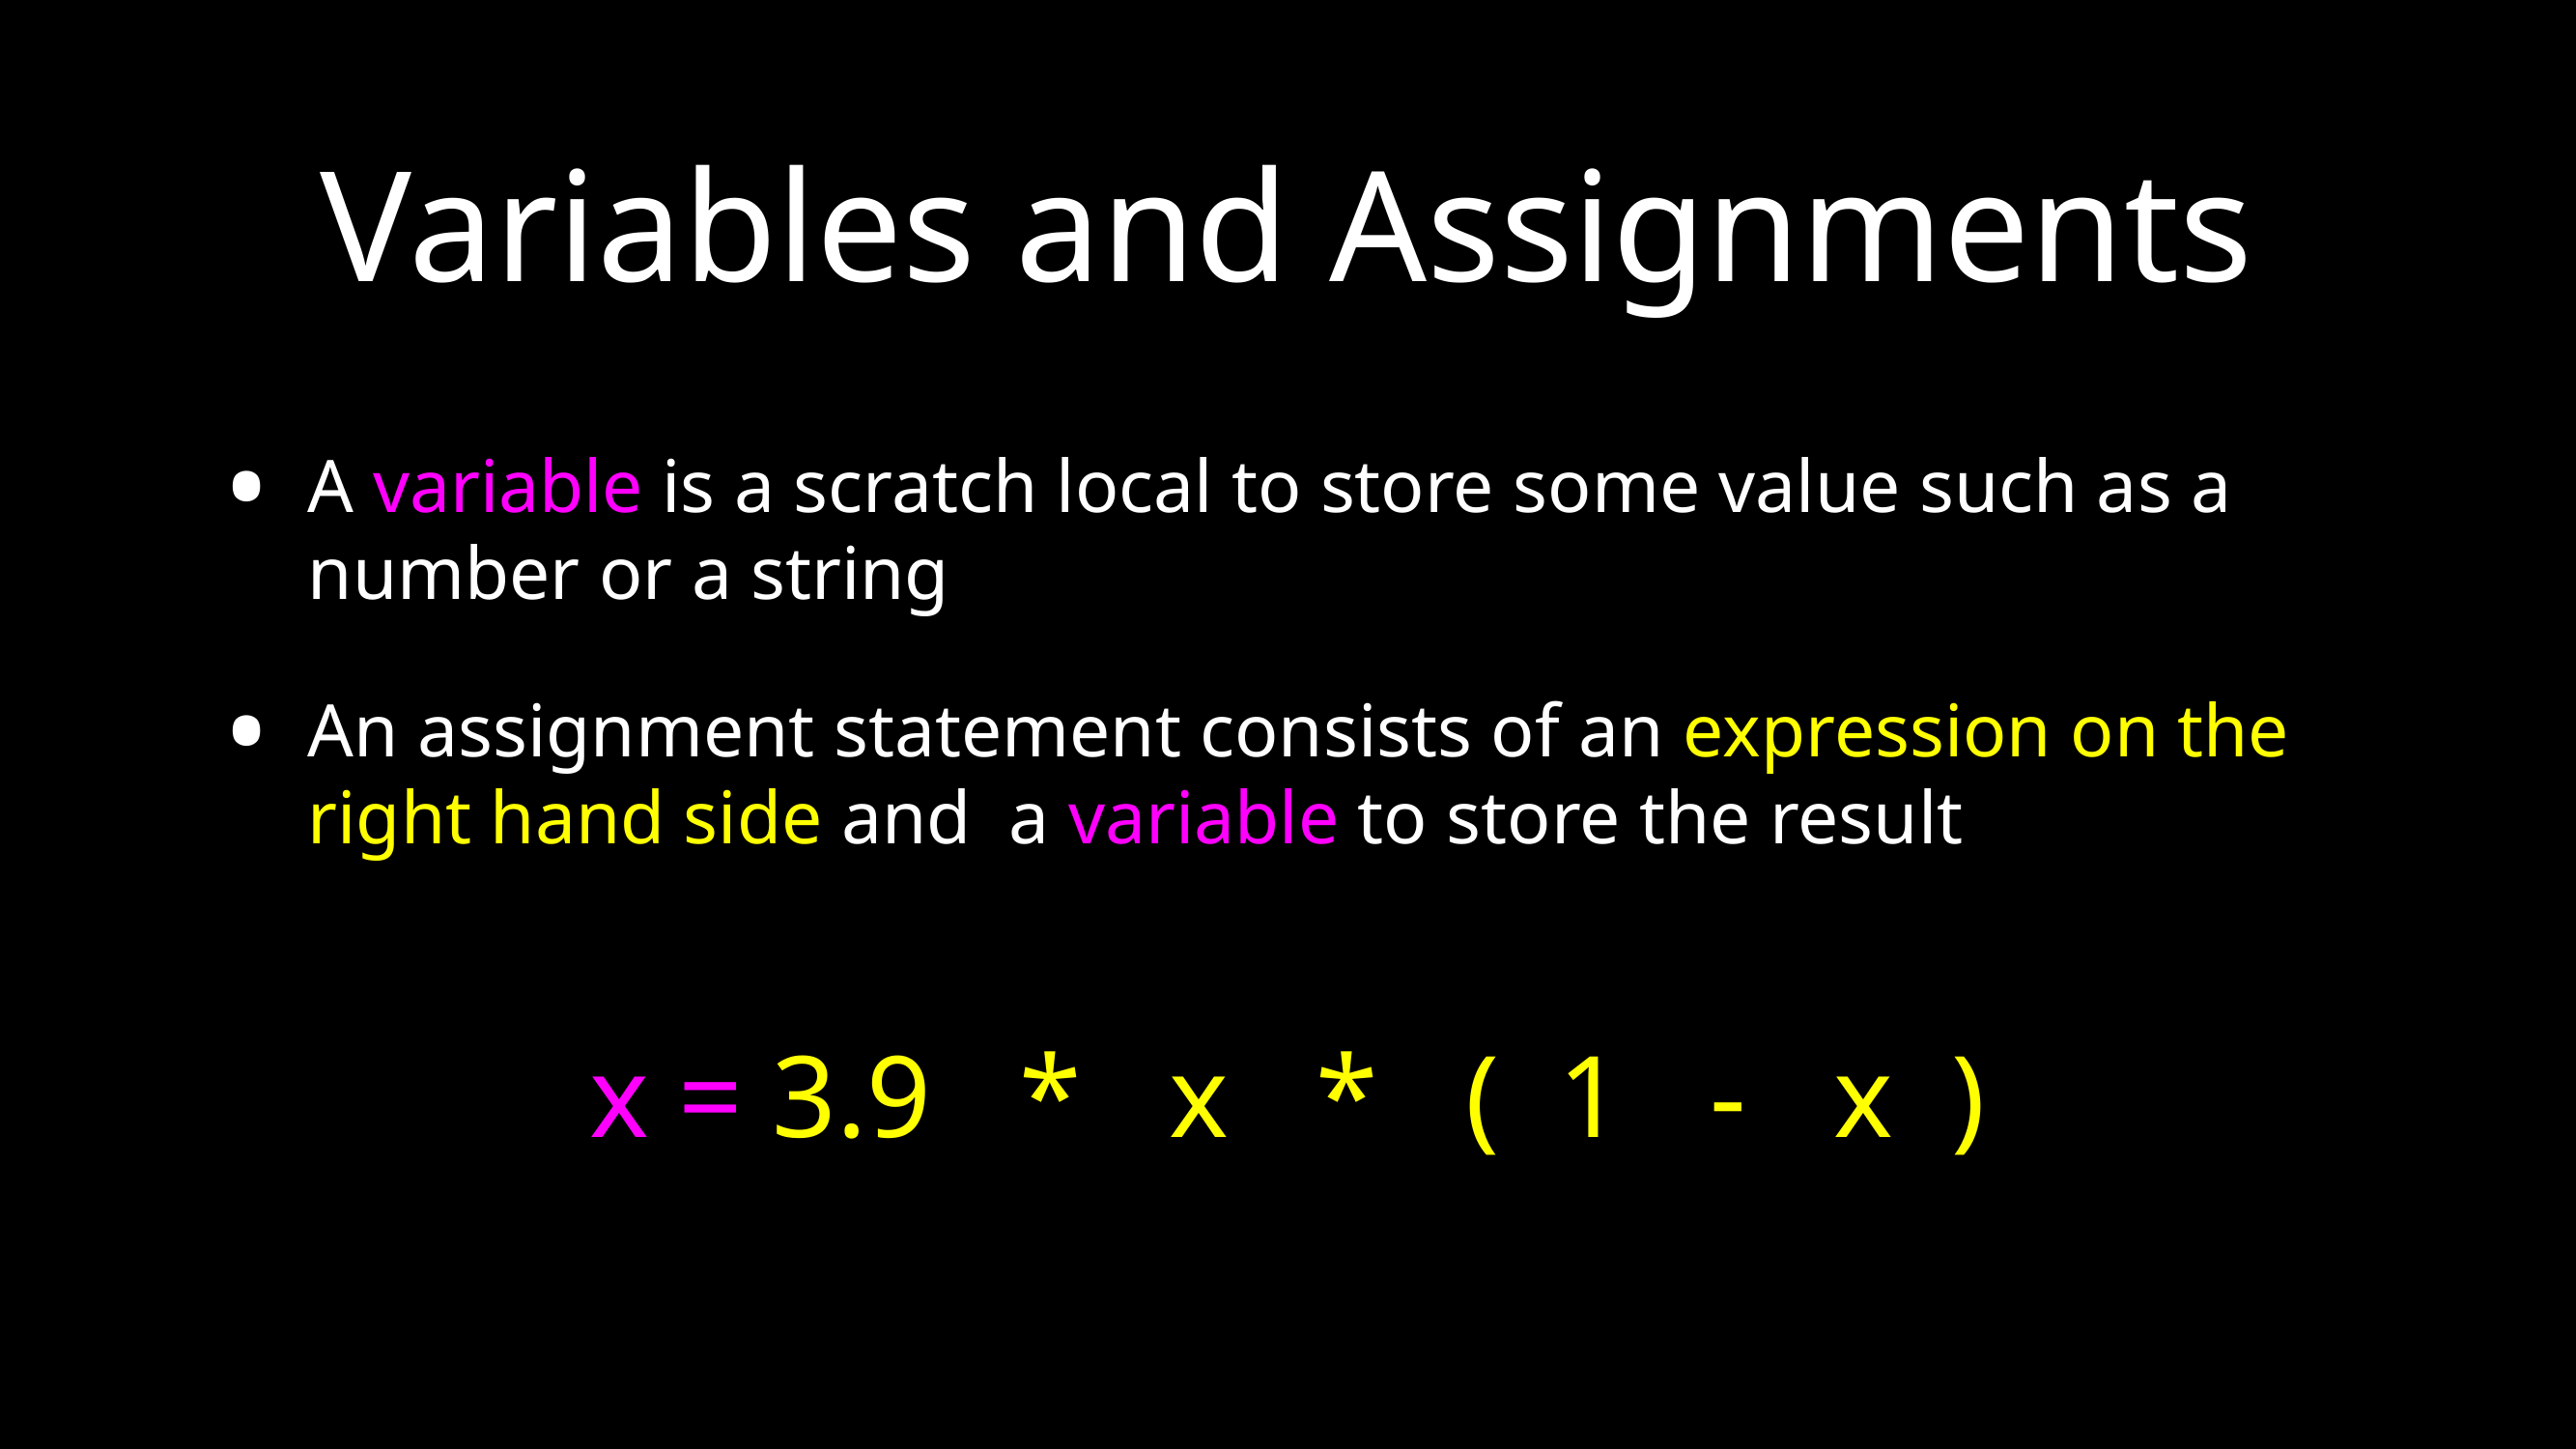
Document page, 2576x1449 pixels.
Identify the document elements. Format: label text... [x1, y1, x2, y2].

title Variables and Assignments [183, 38, 2392, 403]
text_box x = 3.9 * x * ( 1 - x ) [589, 1025, 1987, 1161]
list A variable is a scratch local to store some value such as a number or a string An assignment statement consists of an expression on the right hand side and a variable to store the result [183, 412, 2392, 886]
